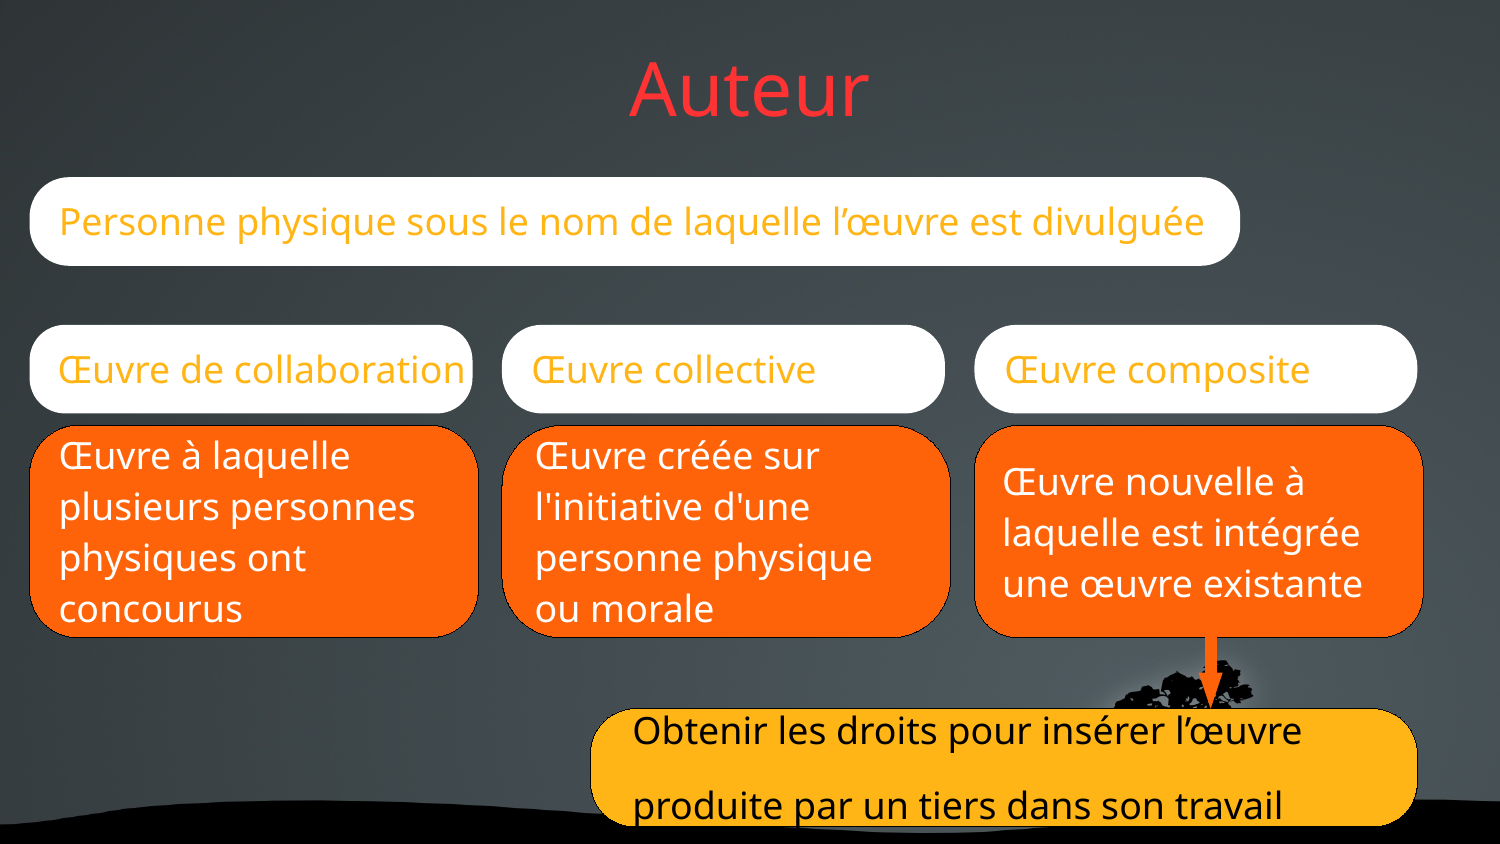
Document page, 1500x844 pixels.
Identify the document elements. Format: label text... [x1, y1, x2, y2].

text_box [86, 169, 1329, 844]
text_box Auteur [75, 33, 1425, 175]
text_box [1212, 638, 1329, 708]
picture [0, 0, 1500, 844]
text_box Œuvre collective [501, 324, 945, 414]
text_box Œuvre composite [974, 324, 1418, 414]
text_box Œuvre nouvelle à laquelle est intégrée une œuvre existante [974, 425, 1424, 638]
text_box Œuvre à laquelle plusieurs personnes physiques ont concourus [29, 425, 479, 638]
text_box Œuvre de collaboration [29, 324, 473, 414]
text_box Personne physique sous le nom de laquelle l’œuvre est divulguée [29, 177, 1241, 266]
text_box Œuvre créée sur l'initiative d'une personne physique ou morale [501, 425, 951, 638]
text_box Obtenir les droits pour insérer l’œuvre produite par un tiers dans son travail [590, 708, 1418, 827]
